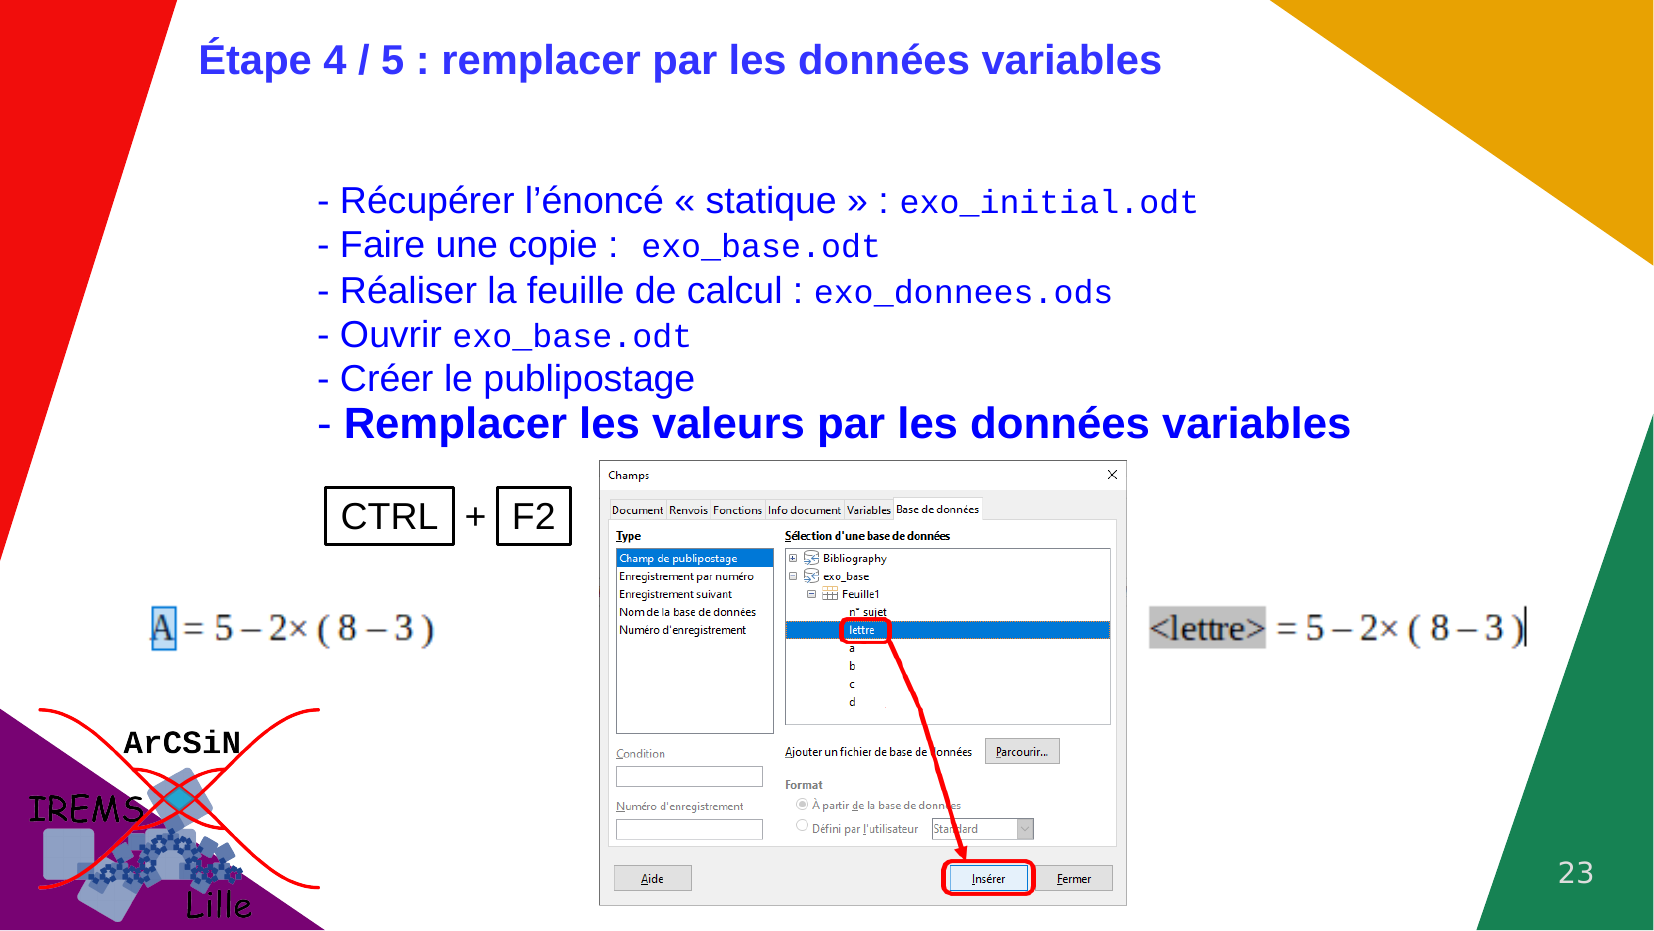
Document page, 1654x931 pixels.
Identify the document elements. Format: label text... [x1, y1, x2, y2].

picture [599, 460, 1127, 906]
text_box CTRL [325, 487, 449, 545]
text_box F2 [502, 487, 571, 545]
text_box - Récupérer l’énoncé « statique » : exo_initial.odt - Faire une copie : exo_base.odt - Réaliser la feuille de calcul : exo_donnees.ods - Ouvrir exo_base.odt - Créer le publipostage - Remplacer les valeurs par les données variables [317, 179, 1582, 636]
text_box + [449, 487, 502, 545]
picture [1131, 592, 1552, 666]
text_box Étape 4 / 5 : remplacer par les données variables [183, 29, 1304, 94]
picture [104, 592, 464, 666]
picture [29, 708, 320, 922]
